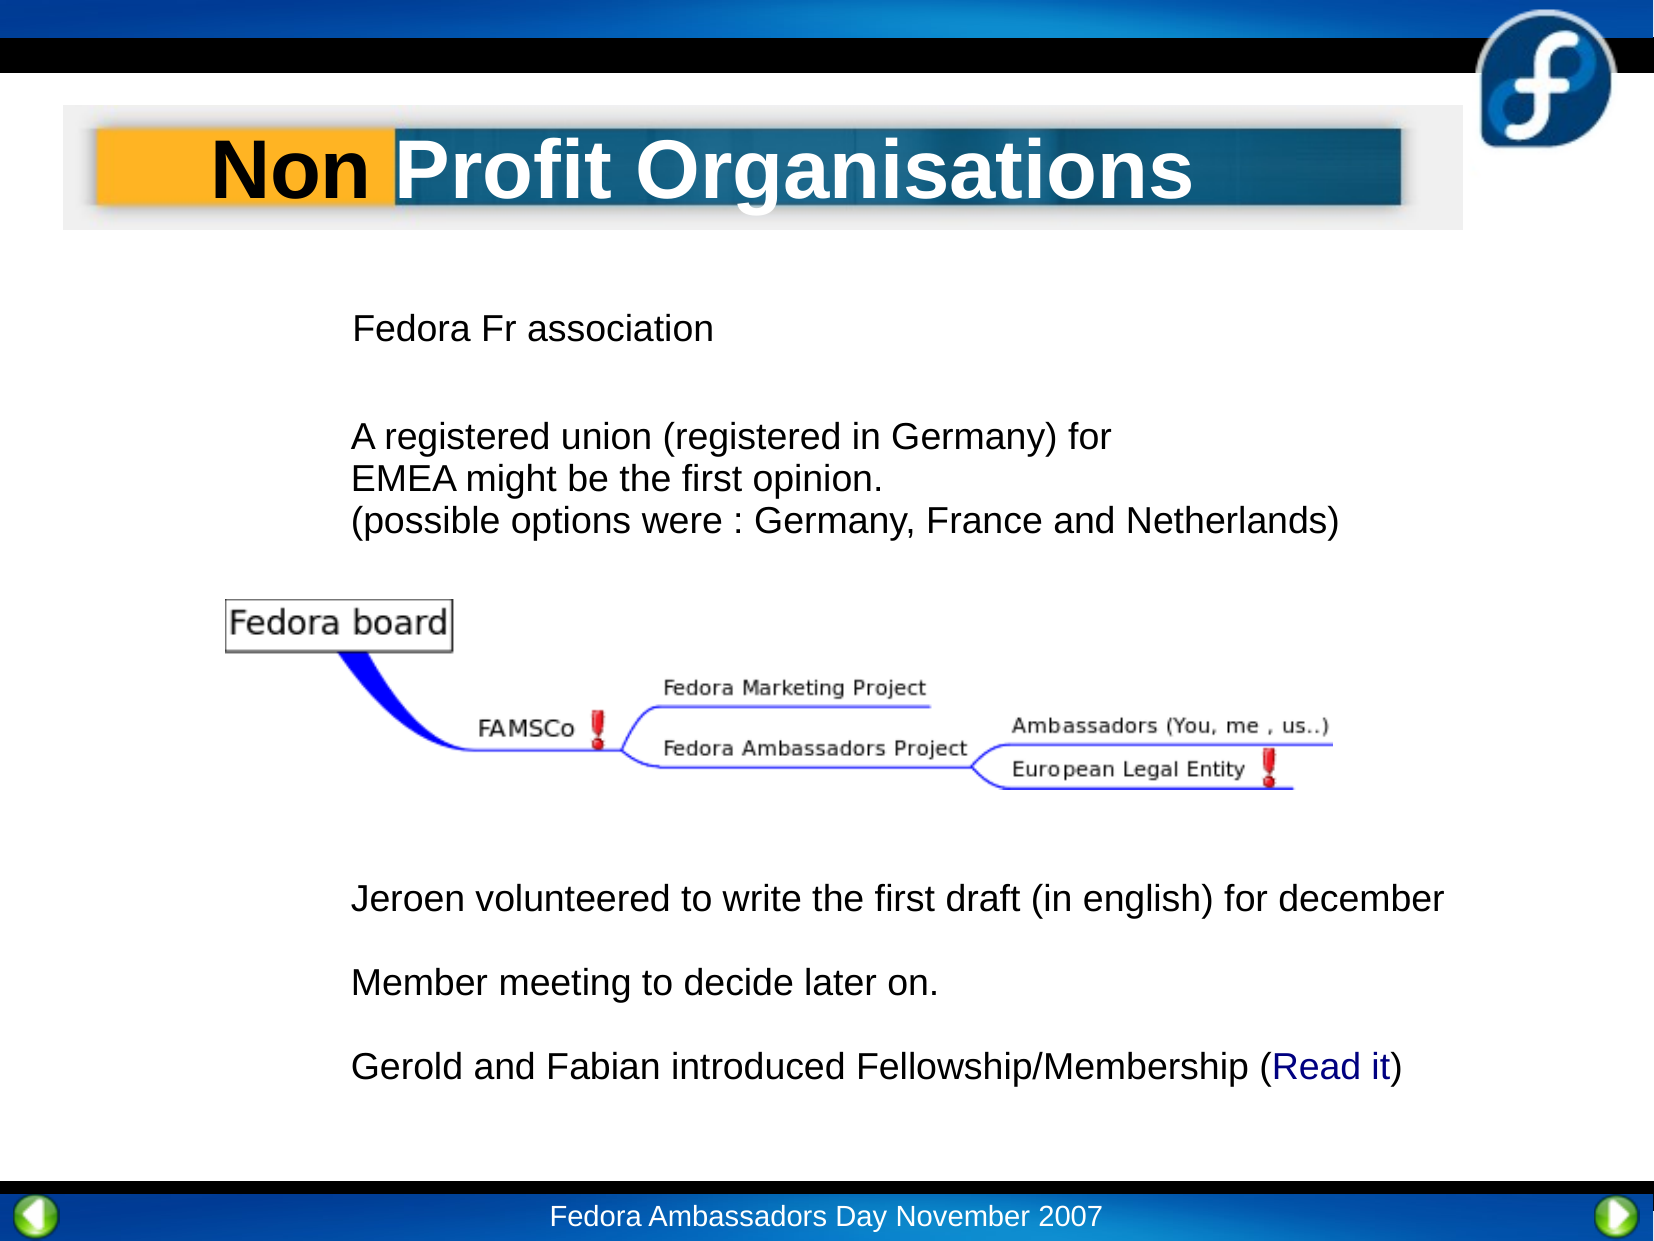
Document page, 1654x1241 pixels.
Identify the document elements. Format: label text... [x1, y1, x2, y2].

picture [225, 599, 336, 790]
picture [0, 0, 1654, 251]
picture [1074, 1208, 1082, 1223]
text_box Fedora Fr association [337, 300, 1051, 399]
text_box Non Profit Organisations [195, 116, 1213, 224]
text_box A registered union (registered in Germany) for EMEA might be the first opinion. (possible options were : Germany, France and Netherlands) Jeroen volunteered to write the first draft (in english) for december Member meeting to decide later on. Gerold and Fabian introduced Fellowship/Membership (Read it) [336, 408, 1463, 1096]
picture [1058, 1208, 1066, 1220]
picture [0, 1194, 1654, 1241]
picture [1008, 1212, 1016, 1217]
